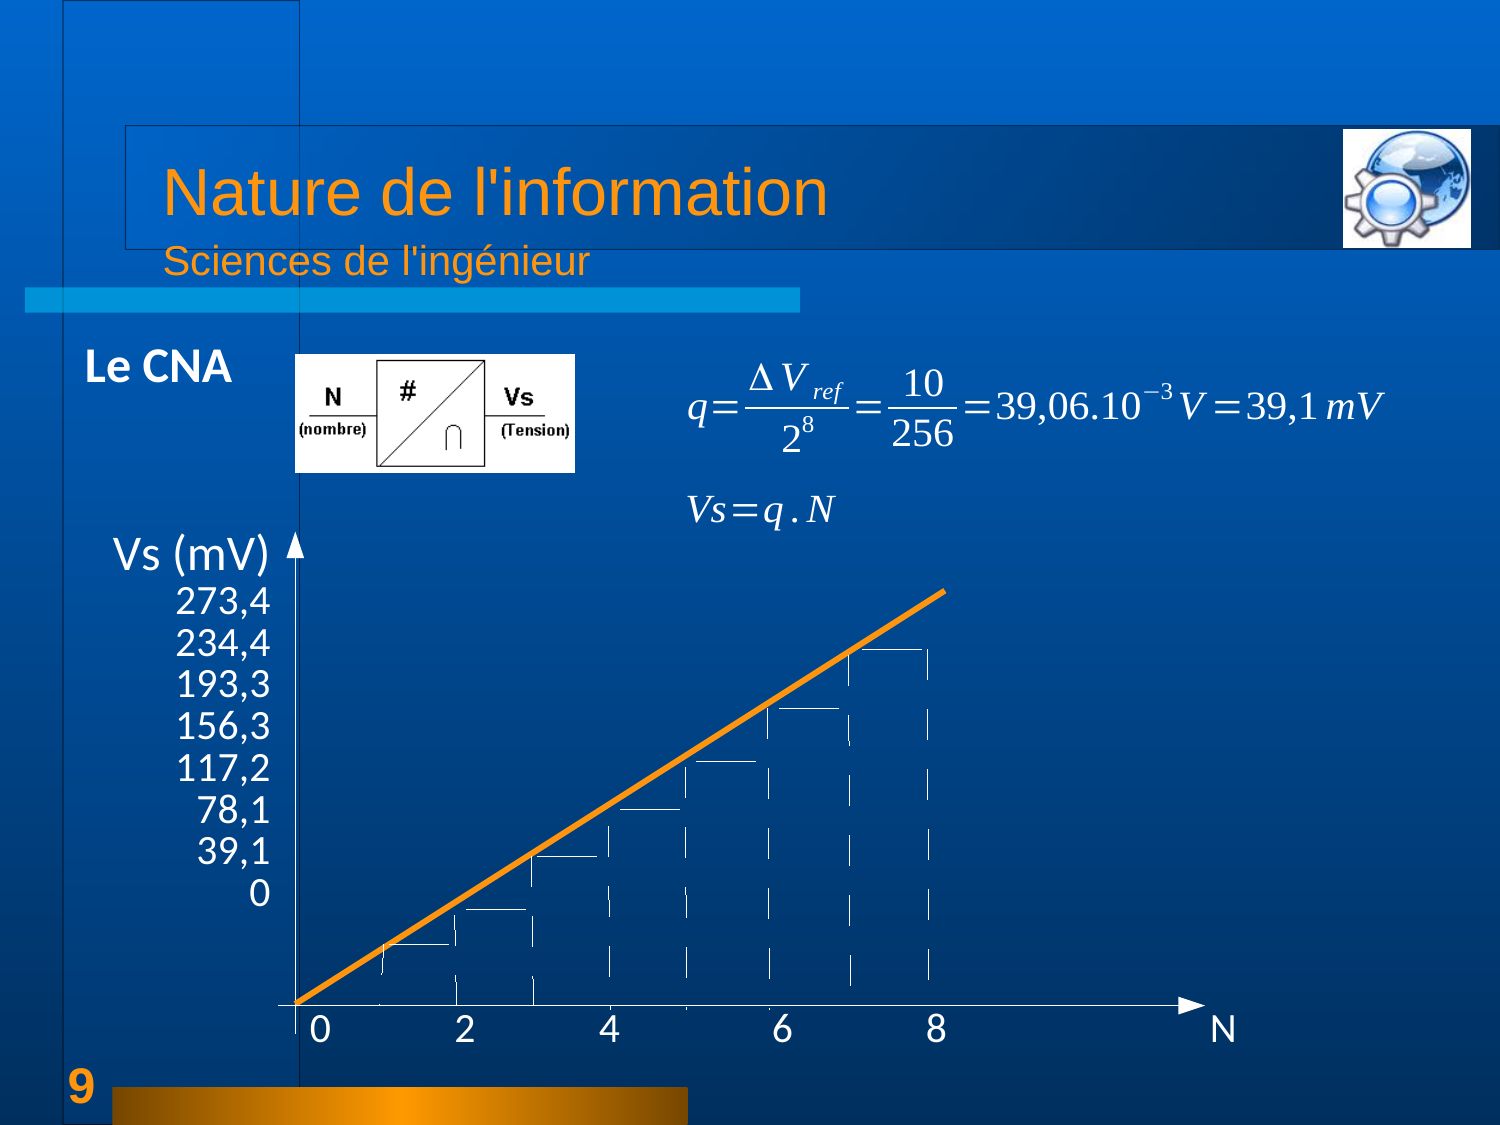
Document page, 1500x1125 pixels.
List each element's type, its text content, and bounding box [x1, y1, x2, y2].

text_box 0 2 4 6 8 N [295, 1003, 1388, 1080]
chart [679, 486, 847, 532]
chart [679, 354, 1394, 462]
picture [1343, 129, 1471, 248]
text_box Vs (mV) 273,4 234,4 193,3 156,3 117,2 78,1 39,1 0 [78, 525, 286, 1086]
text_box Le CNA [59, 337, 296, 414]
picture [295, 354, 575, 473]
